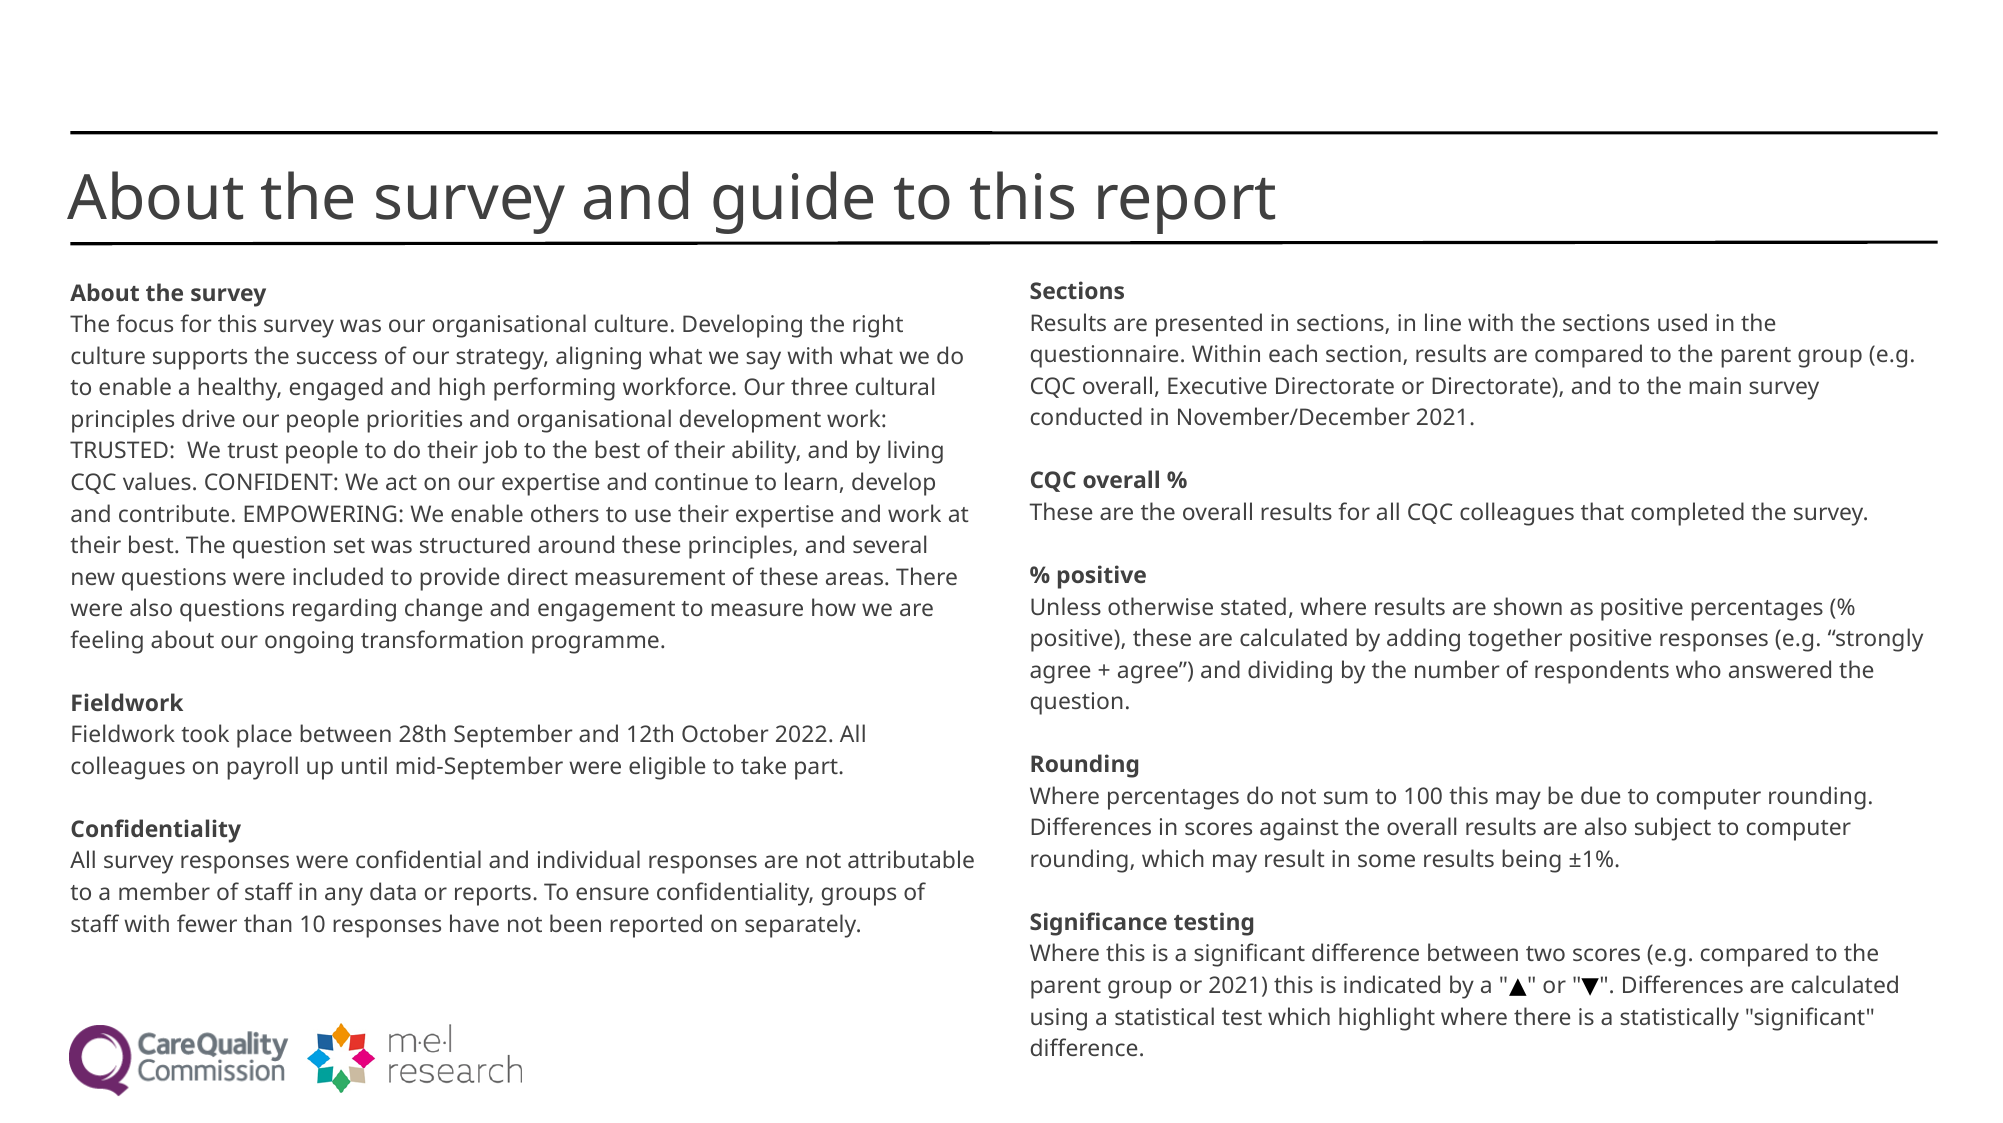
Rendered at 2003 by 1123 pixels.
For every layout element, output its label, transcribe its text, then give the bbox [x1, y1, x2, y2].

text_box About the survey The focus for this survey was our organisational culture. Developing the right culture supports the success of our strategy, aligning what we say with what we do to enable a healthy, engaged and high performing workforce. Our three cultural principles drive our people priorities and organisational development work: TRUSTED: We trust people to do their job to the best of their ability, and by living CQC values. CONFIDENT: We act on our expertise and continue to learn, develop and contribute. EMPOWERING: We enable others to use their expertise and work at their best. The question set was structured around these principles, and several new questions were included to provide direct measurement of these areas. There were also questions regarding change and engagement to measure how we are feeling about our ongoing transformation programme. ﻿ Fieldwork Fieldwork took place between 28th September and 12th October 2022. All colleagues on payroll up until mid-September were eligible to take part. ﻿ Confidentiality All survey responses were confidential and individual responses are not attributable to a member of staff in any data or reports. To ensure confidentiality, groups of staff with fewer than 10 responses have not been reported on separately. [70, 272, 977, 937]
picture [67, 1023, 291, 1099]
text_box Sections Results are presented in sections, in line with the sections used in the questionnaire. Within each section, results are compared to the parent group (e.g. CQC overall, Executive Directorate or Directorate), and to the main survey conducted in November/December 2021. ﻿ CQC overall % These are the overall results for all CQC colleagues that completed the survey. ﻿ % positive Unless otherwise stated, where results are shown as positive percentages (% positive), these are calculated by adding together positive responses (e.g. “strongly agree + agree”) and dividing by the number of respondents who answered the question. ﻿ Rounding Where percentages do not sum to 100 this may be due to computer rounding. Differences in scores against the overall results are also subject to computer rounding, which may result in some results being ±1%. ﻿ Significance testing Where this is a significant difference between two scores (e.g. compared to the parent group or 2021) this is indicated by a "▲" or "▼". Differences are calculated using a statistical test which highlight where there is a statistically "significant" difference. [1030, 270, 1936, 1061]
title About the survey and guide to this report [67, 143, 1935, 232]
picture [307, 1023, 522, 1093]
